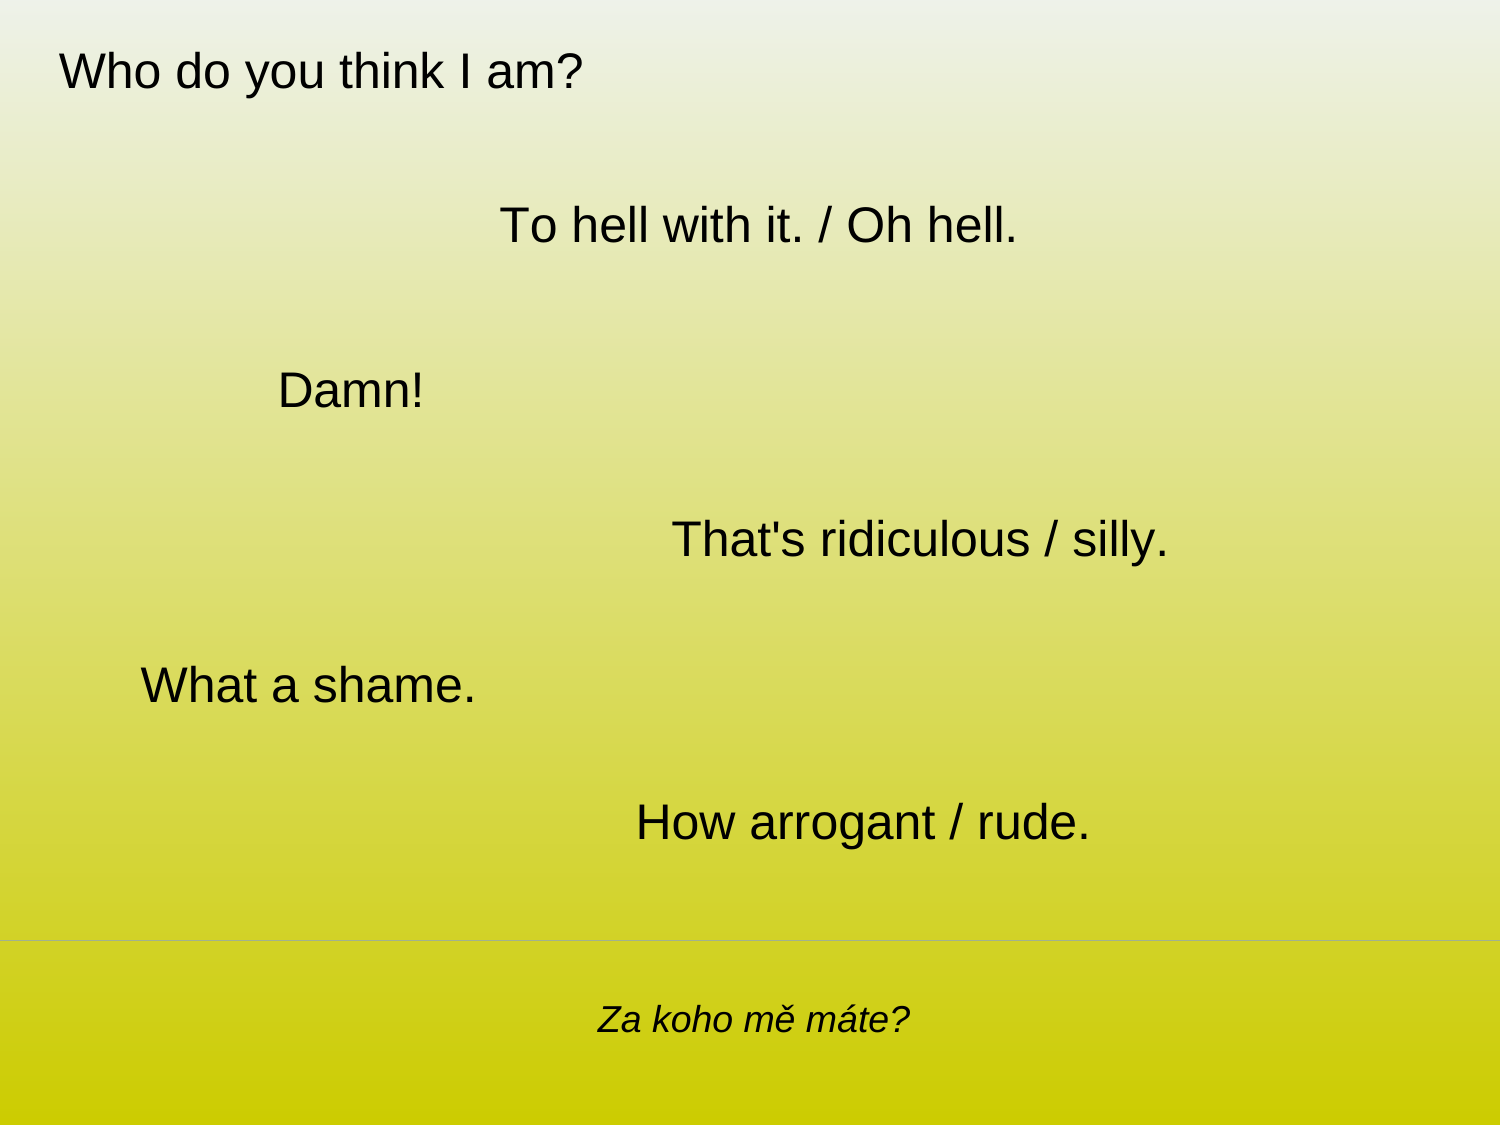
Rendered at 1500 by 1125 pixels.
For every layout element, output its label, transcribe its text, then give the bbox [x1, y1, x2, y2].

text_box Who do you think I am? [43, 30, 600, 107]
text_box That's ridiculous / silly. [656, 498, 1185, 575]
text_box How arrogant / rude. [620, 781, 1107, 858]
text_box Damn! [262, 349, 440, 426]
text_box Za koho mě máte? [583, 987, 926, 1049]
text_box To hell with it. / Oh hell. [484, 184, 1035, 261]
text_box What a shame. [125, 645, 492, 721]
